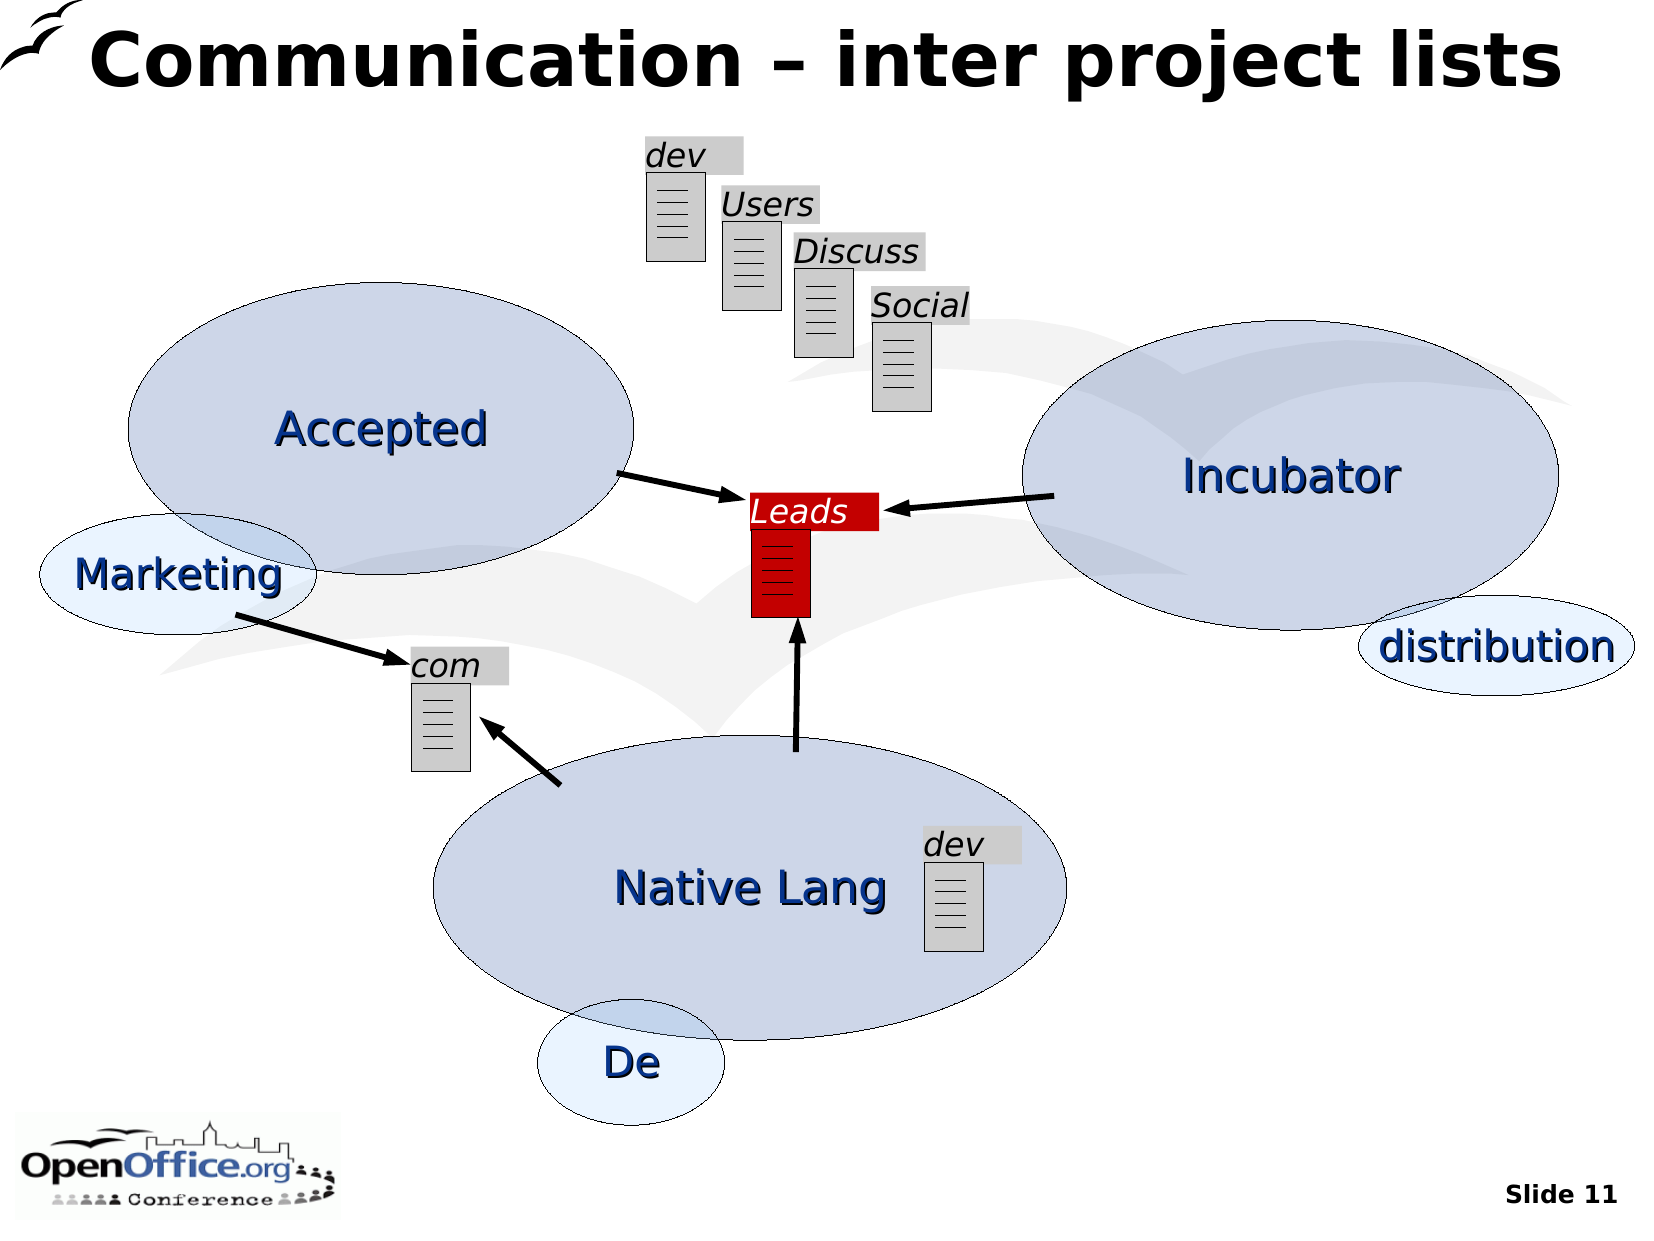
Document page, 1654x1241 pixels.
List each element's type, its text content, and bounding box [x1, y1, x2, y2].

text_box De [537, 999, 725, 1126]
text_box Accepted [128, 282, 634, 575]
picture [15, 1112, 341, 1220]
text_box Incubator [1022, 320, 1559, 631]
text_box dev [923, 825, 1022, 865]
text_box Social [871, 286, 970, 325]
text_box Native Lang [433, 735, 1067, 1041]
text_box Marketing [39, 513, 317, 635]
text_box [794, 268, 854, 358]
text_box [722, 221, 782, 311]
text_box [646, 172, 706, 262]
text_box dev [645, 136, 744, 175]
text_box [924, 862, 984, 952]
text_box Users [721, 185, 820, 224]
text_box [411, 683, 471, 772]
text_box [751, 529, 811, 618]
title Communication – inter project lists [0, 0, 1654, 121]
text_box com [410, 646, 510, 686]
text_box [872, 322, 932, 412]
text_box Discuss [793, 232, 926, 272]
text_box Leads [750, 492, 880, 532]
text_box distribution [1358, 595, 1635, 696]
